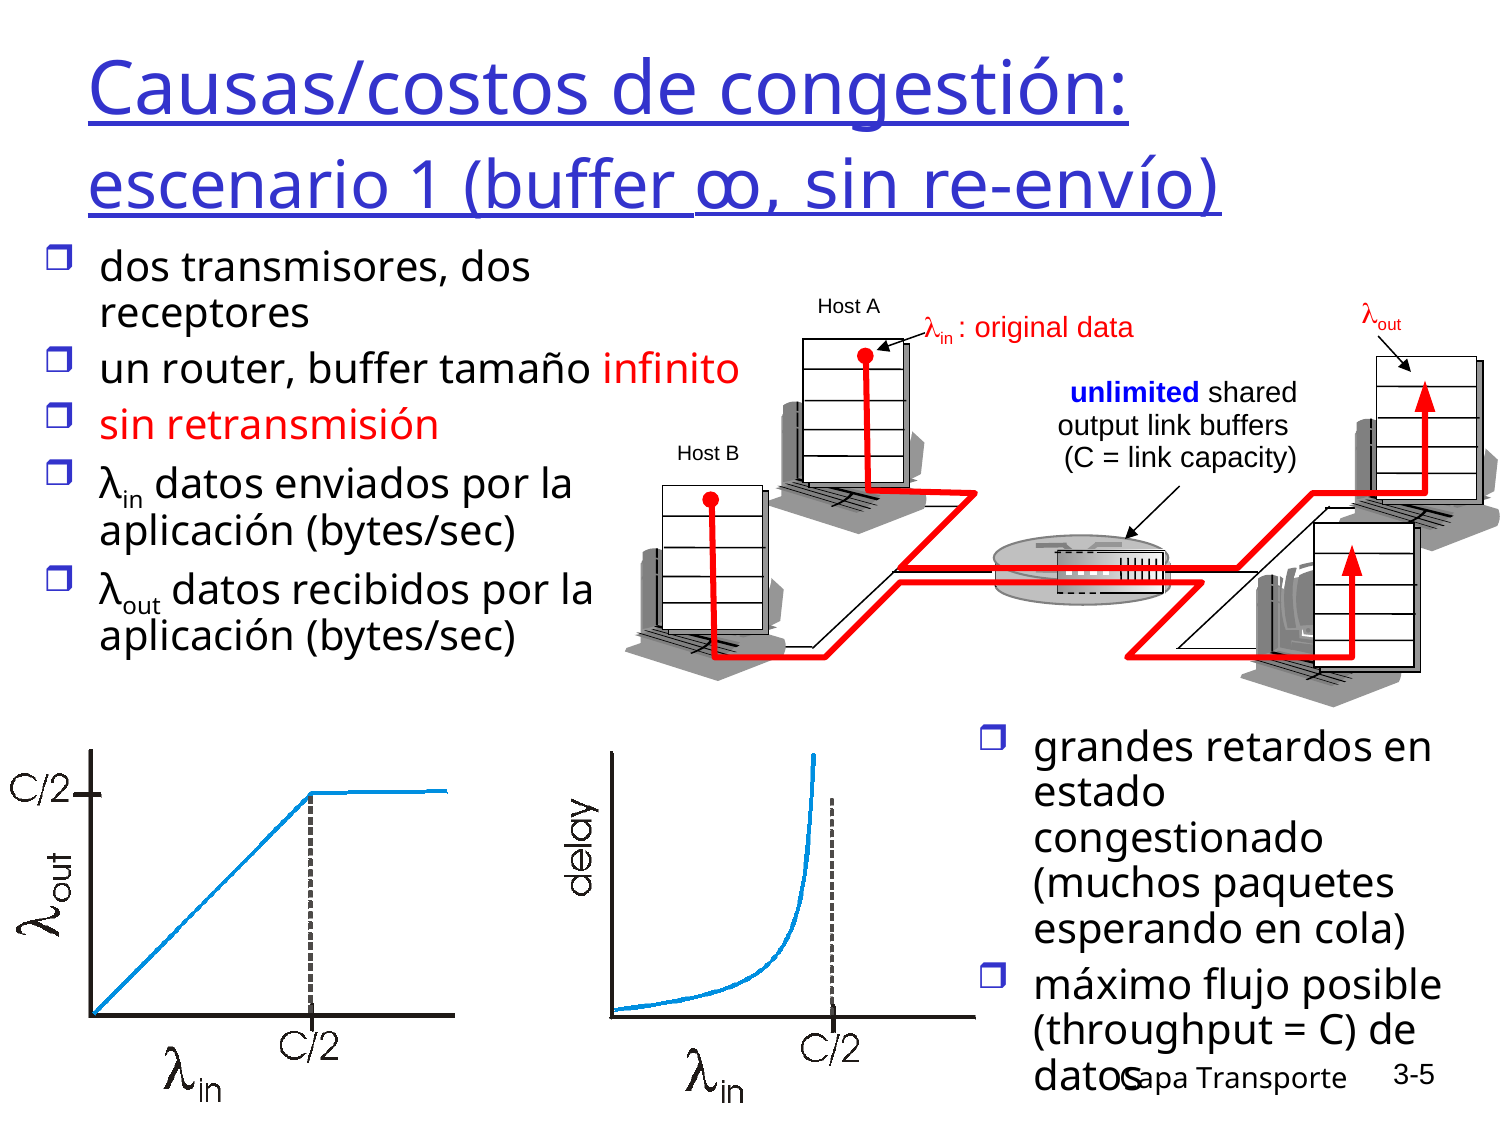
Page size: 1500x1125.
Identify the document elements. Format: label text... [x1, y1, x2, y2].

text_box [1256, 555, 1349, 654]
text_box out [1346, 289, 1426, 350]
text_box [1354, 388, 1422, 490]
text_box Host A [802, 287, 907, 328]
text_box [1164, 586, 1170, 594]
text_box Host B [662, 434, 767, 475]
text_box unlimited shared output link buffers (C = link capacity) [1012, 367, 1313, 488]
picture [9, 749, 976, 1103]
text_box [1164, 572, 1171, 579]
title Causas/costos de congestión: escenario 1 (buffer ꝏ, sin re-envío) [87, 45, 1400, 218]
text_box [662, 370, 927, 654]
text_box [995, 586, 1162, 605]
text_box [1240, 356, 1500, 708]
text_box [995, 572, 1120, 579]
text_box [624, 517, 770, 682]
text_box [803, 338, 925, 488]
text_box [993, 535, 1171, 565]
list dos transmisores, dos receptores un router, buffer tamaño infinito sin retransmisión λin datos enviados por la aplicación (bytes/sec) λout datos recibidos por la aplicación (bytes/sec) [28, 237, 767, 749]
text_box in : original data [909, 303, 1163, 364]
list grandes retardos en estado congestionado (muchos paquetes esperando en cola) máximo flujo posible (throughput = C) de datos [962, 716, 1472, 1067]
